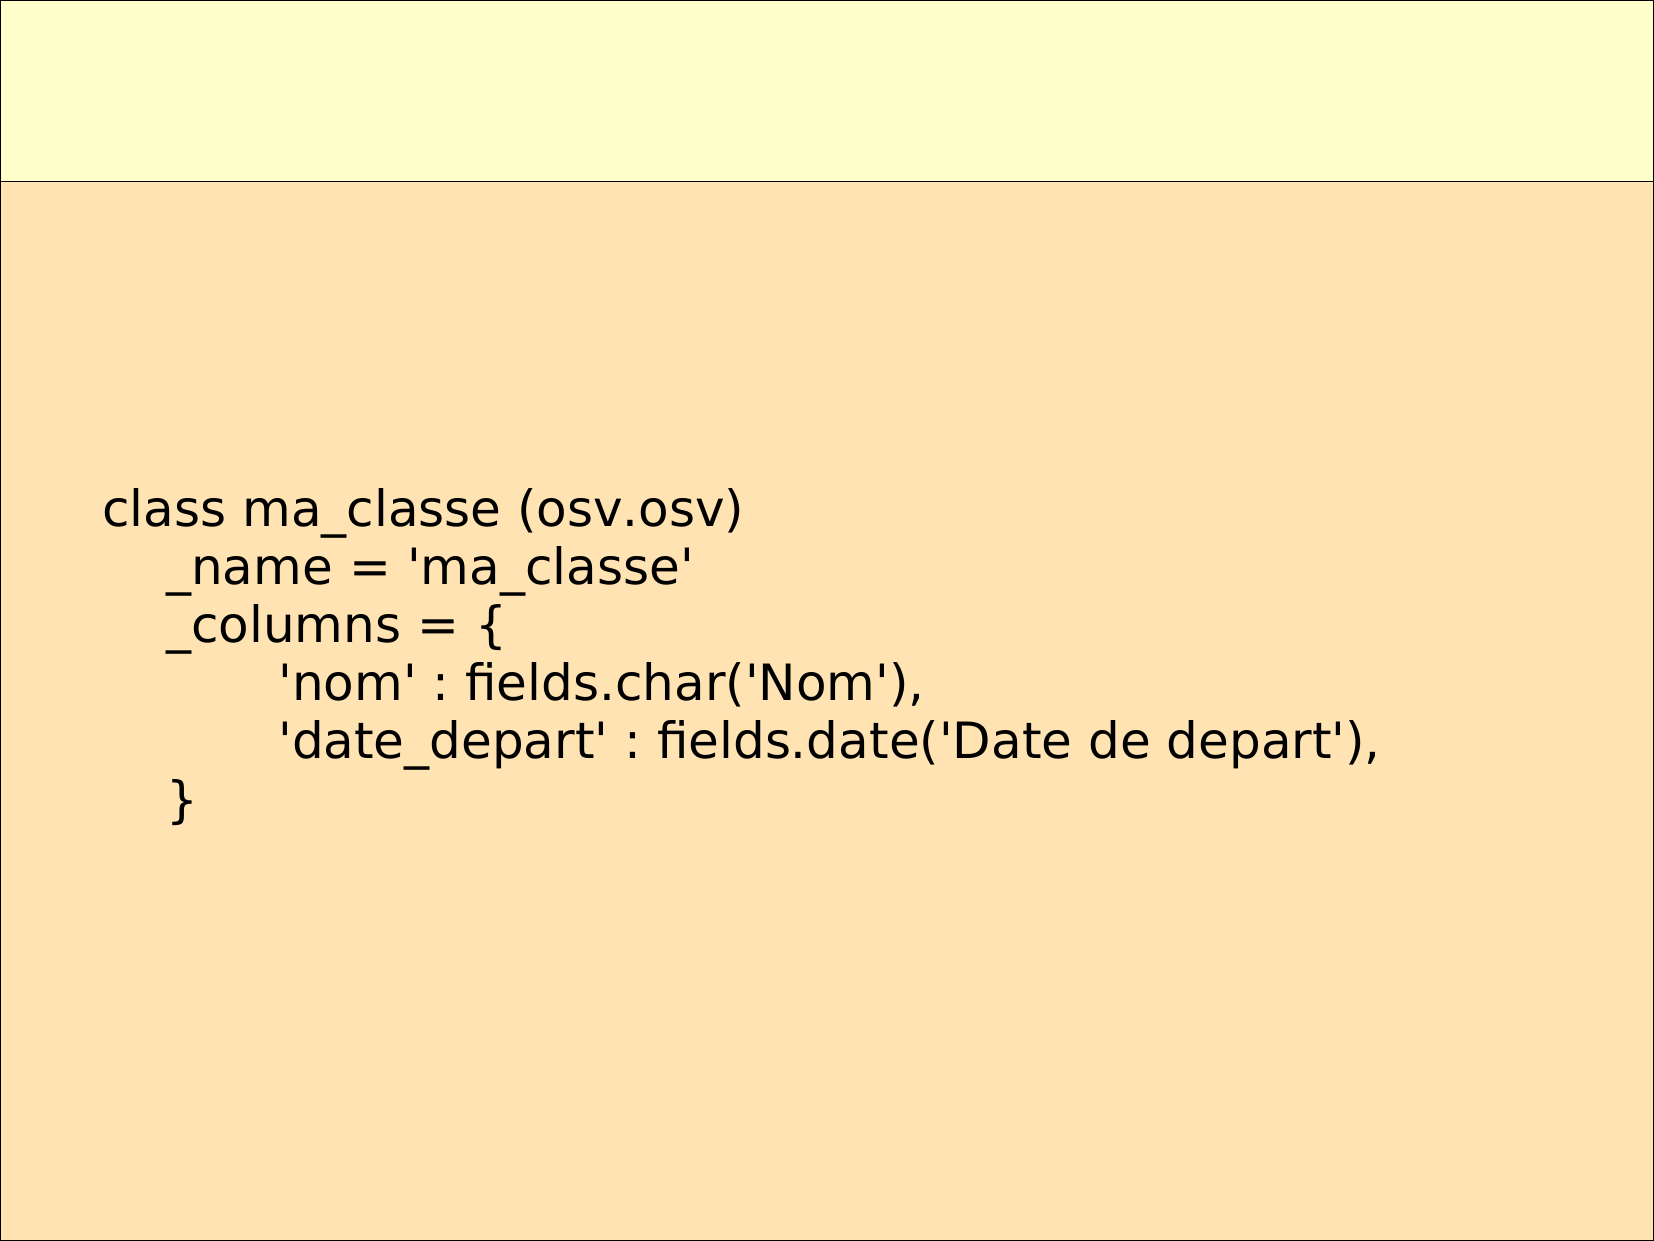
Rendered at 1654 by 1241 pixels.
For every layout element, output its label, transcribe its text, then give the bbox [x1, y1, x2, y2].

text_box class ma_classe (osv.osv) _name = 'ma_classe' _columns = { 'nom' : fields.char('Nom'), 'date_depart' : fields.date('Date de depart'), } [87, 472, 1586, 895]
